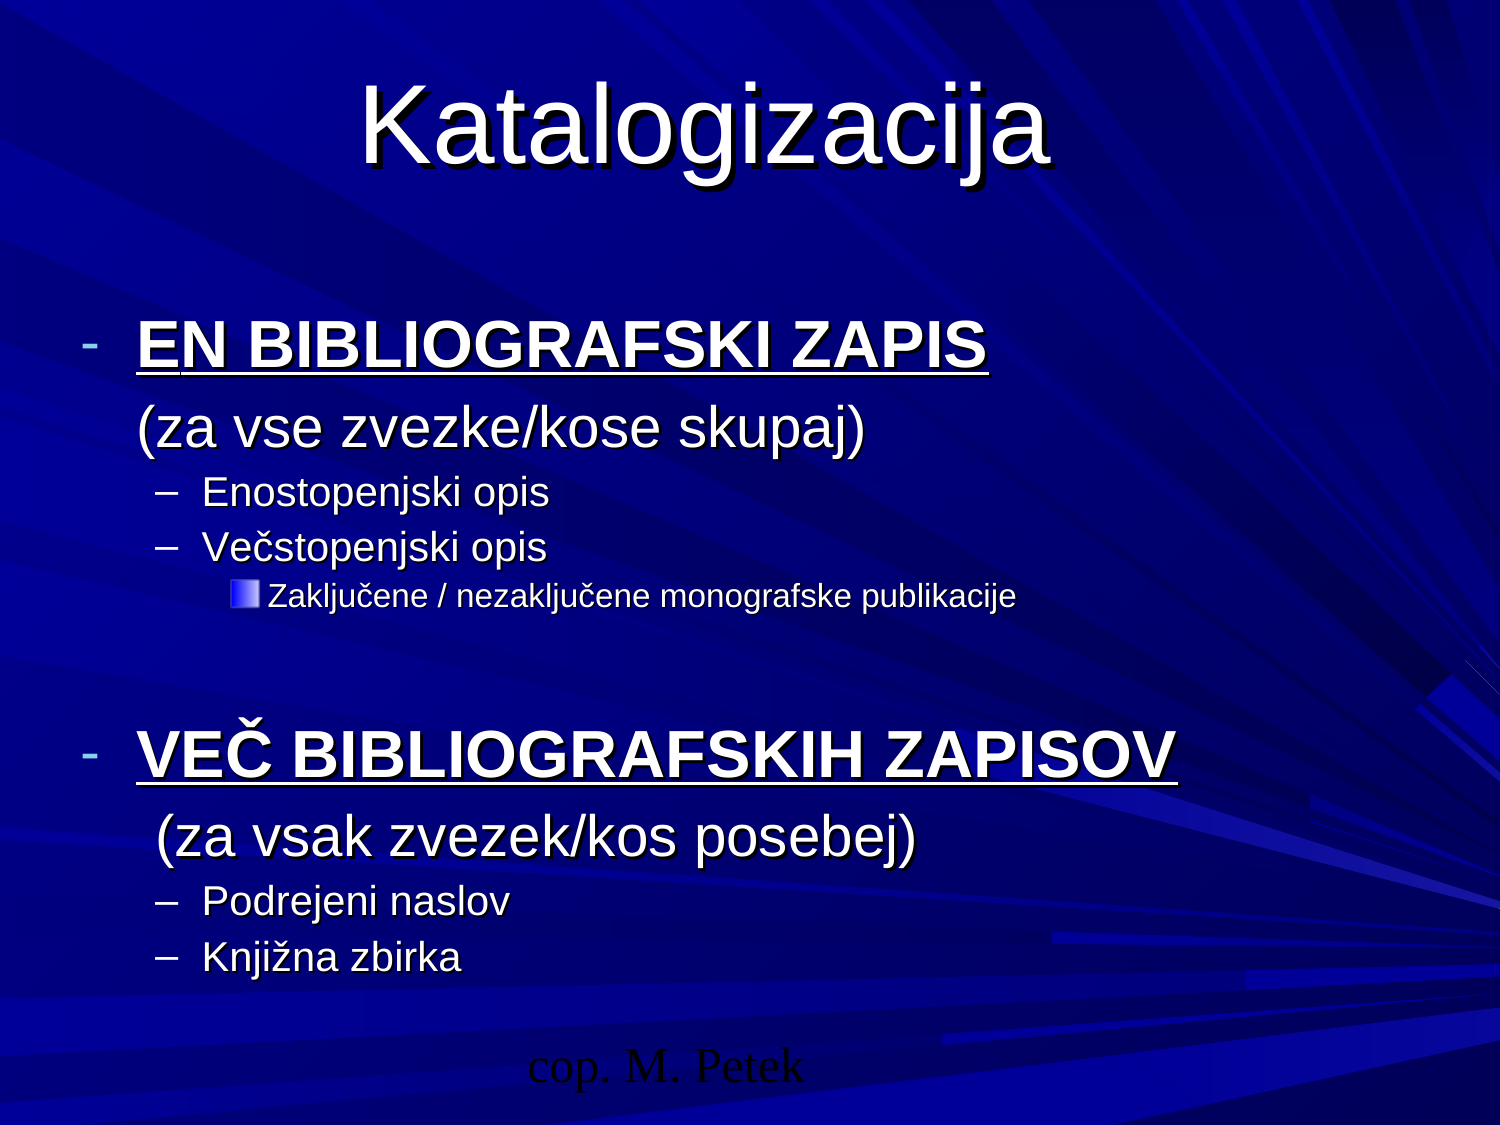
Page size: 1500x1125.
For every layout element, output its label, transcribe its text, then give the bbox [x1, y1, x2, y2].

title Katalogizacija [100, 43, 1341, 195]
list EN BIBLIOGRAFSKI ZAPIS (za vse zvezke/kose skupaj) Enostopenjski opis Večstopenjski opis Zaključene / nezaključene monografske publikacije VEČ BIBLIOGRAFSKIH ZAPISOV (za vsak zvezek/kos posebej) Podrejeni naslov Knjižna zbirka [64, 302, 1375, 1044]
